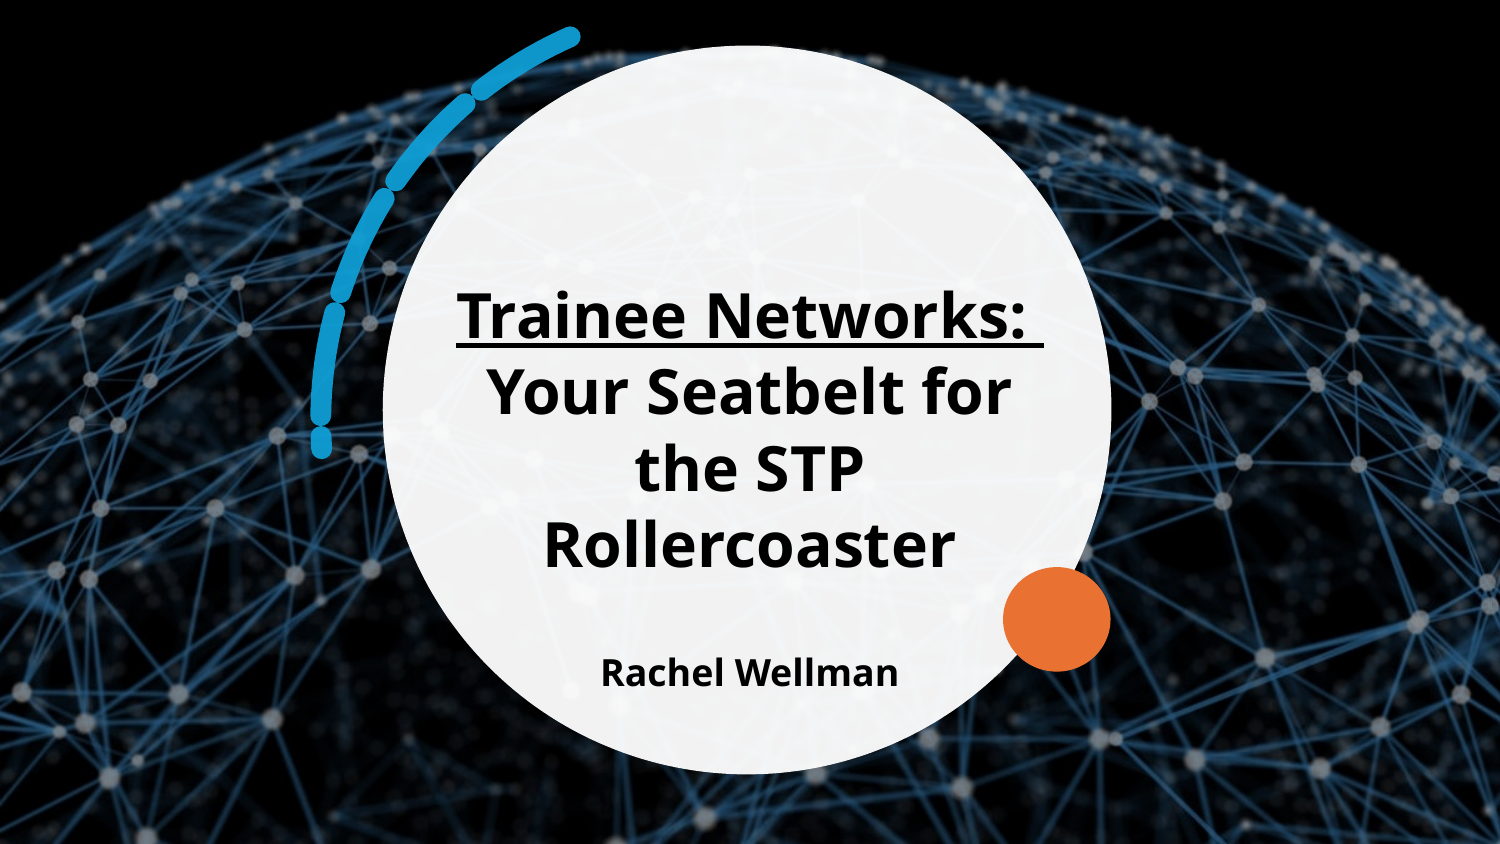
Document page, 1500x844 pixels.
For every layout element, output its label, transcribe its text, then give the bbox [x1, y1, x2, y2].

text_box [540, 710, 954, 775]
title Trainee Networks: Your Seatbelt for the STP Rollercoaster [440, 224, 1060, 591]
text_box [382, 45, 1112, 672]
picture [0, 0, 1500, 844]
subtitle Rachel Wellman [440, 642, 1060, 710]
